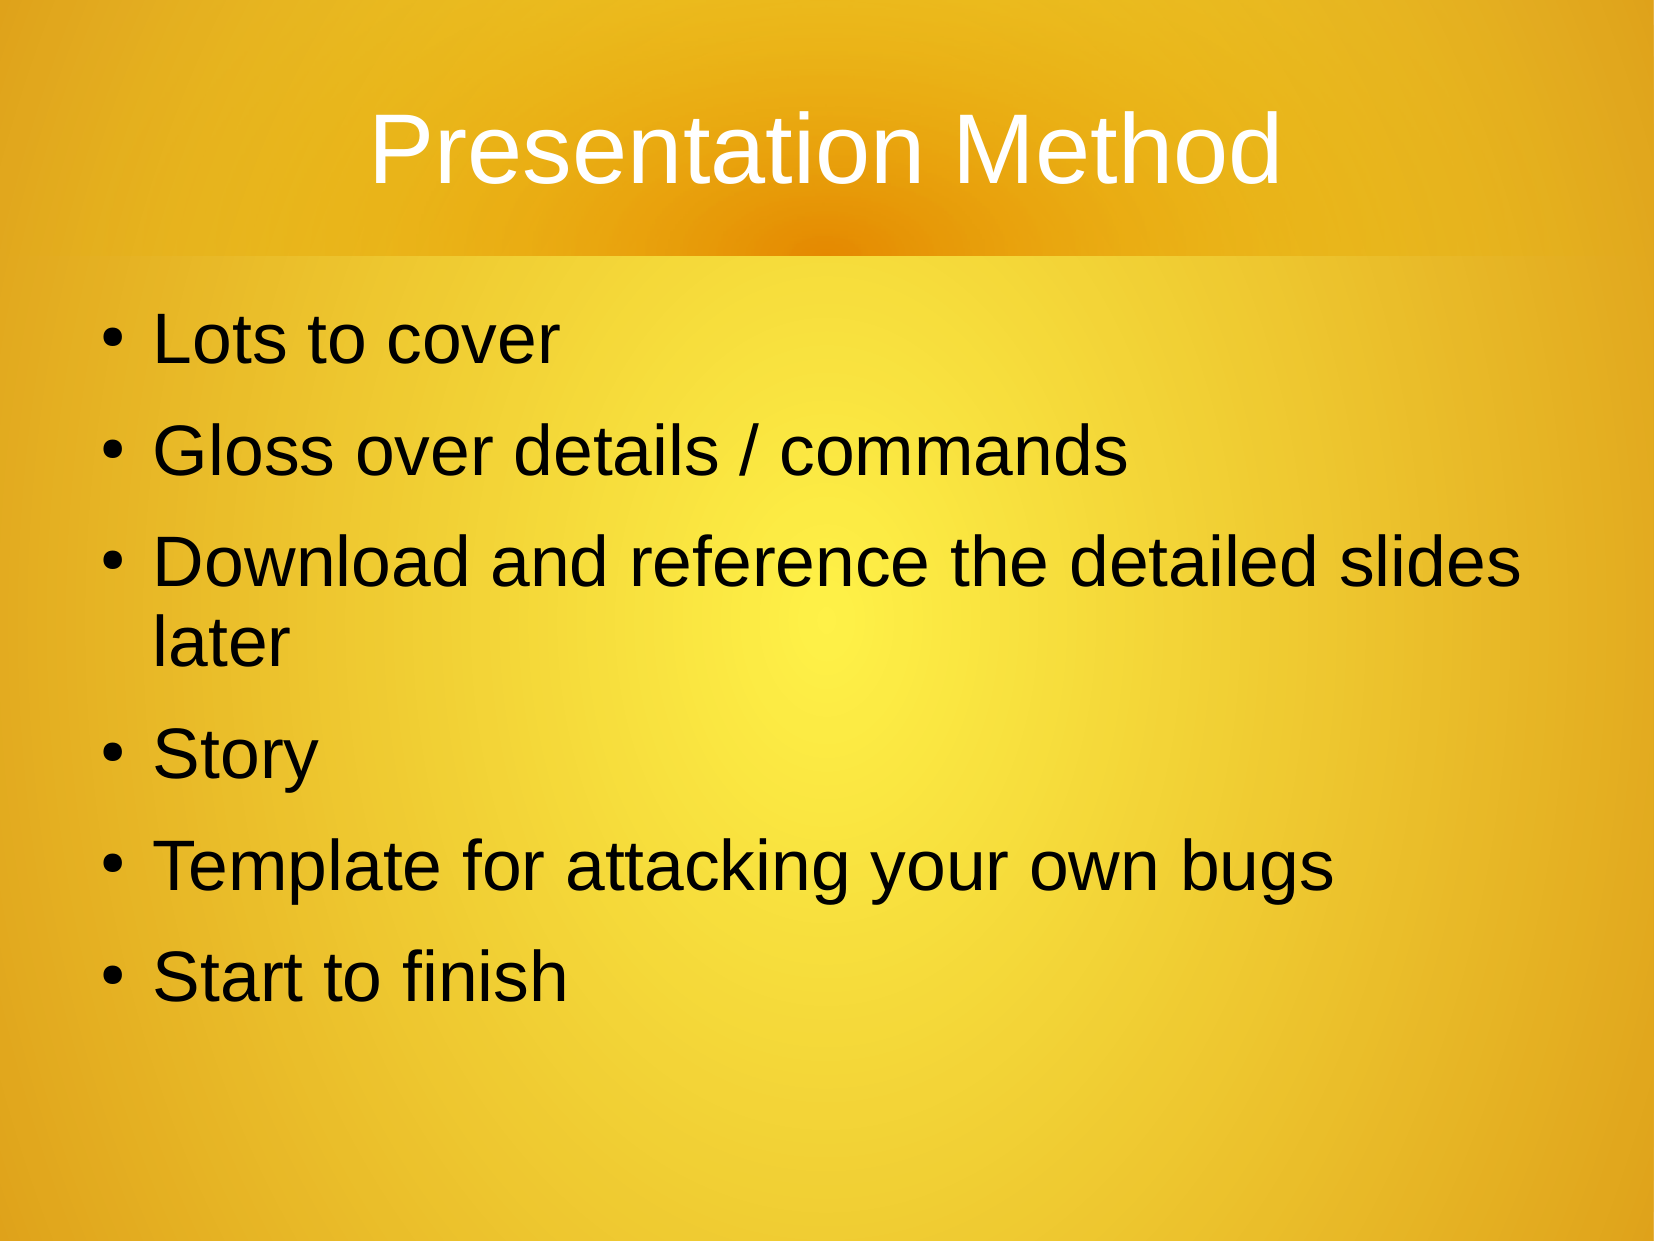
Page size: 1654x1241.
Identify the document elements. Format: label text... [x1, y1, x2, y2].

list Lots to cover Gloss over details / commands Download and reference the detailed slides later Story Template for attacking your own bugs Start to finish [82, 299, 1571, 1019]
title Presentation Method [82, 47, 1571, 252]
